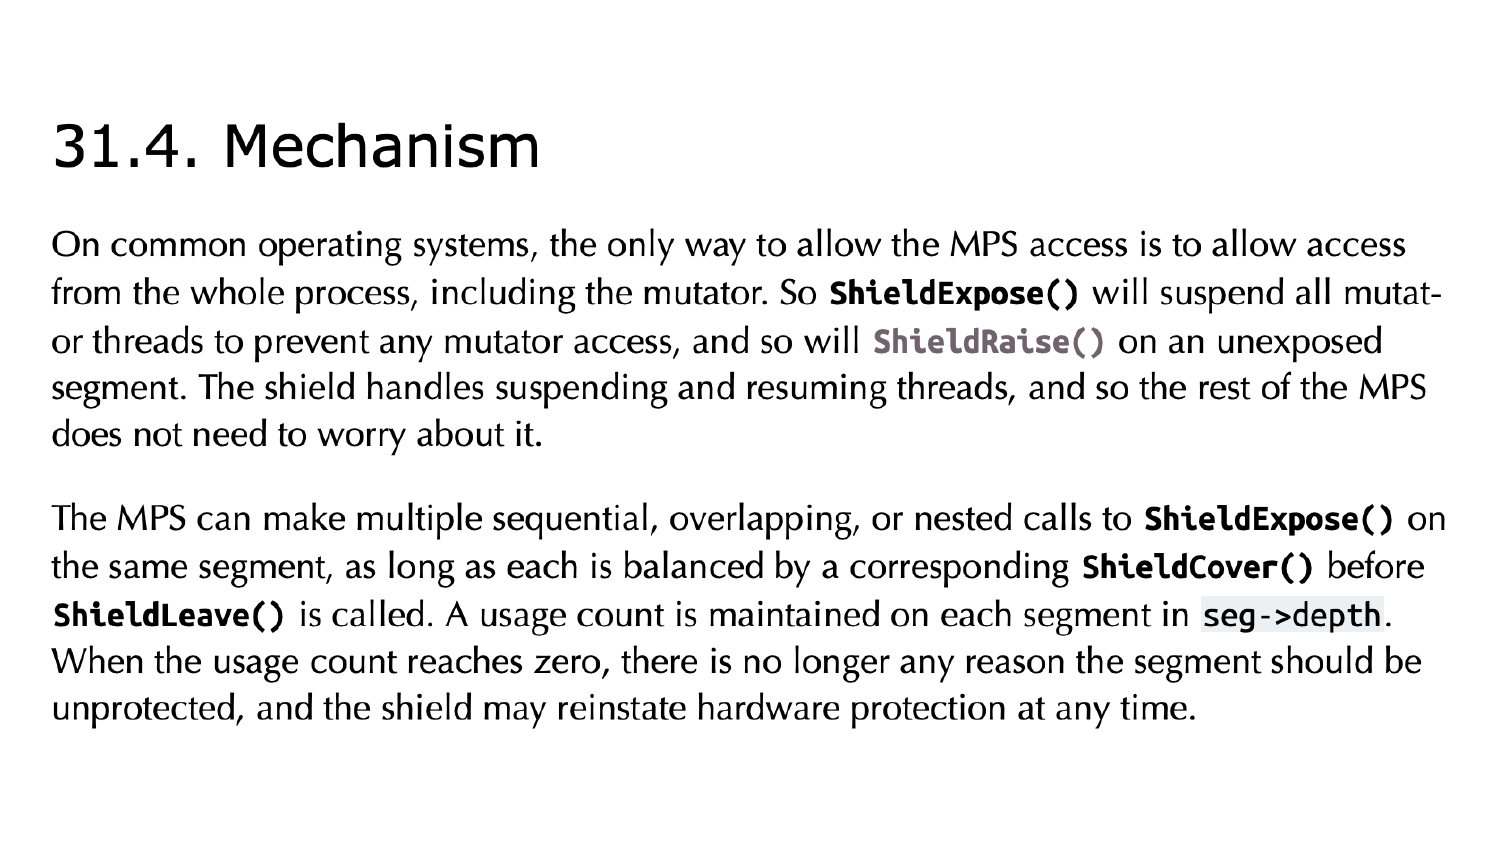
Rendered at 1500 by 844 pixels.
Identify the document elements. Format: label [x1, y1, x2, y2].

picture [24, 91, 1475, 753]
